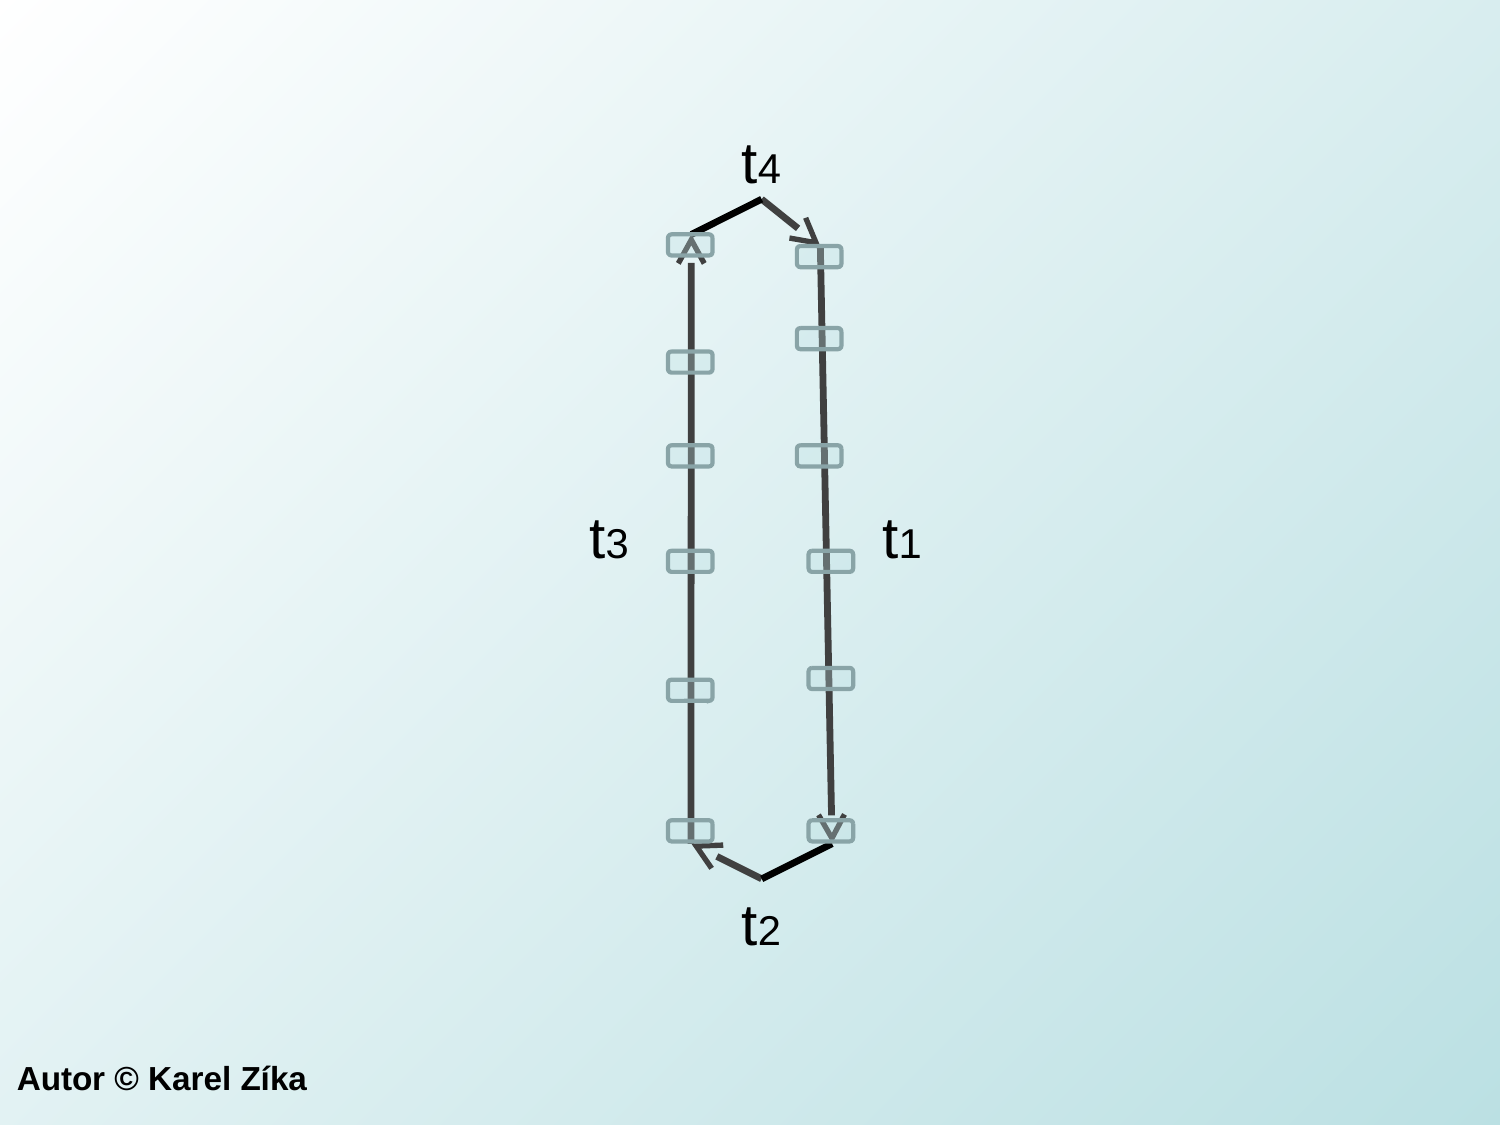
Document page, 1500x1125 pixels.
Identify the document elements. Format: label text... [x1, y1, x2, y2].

text_box [796, 445, 842, 467]
text_box [667, 550, 713, 572]
text_box [808, 667, 854, 690]
text_box t4 [726, 117, 797, 203]
text_box [667, 351, 713, 373]
text_box [667, 445, 713, 467]
text_box [808, 550, 854, 572]
text_box t1 [867, 492, 937, 578]
text_box [796, 246, 842, 268]
text_box [796, 328, 842, 350]
text_box [667, 679, 713, 701]
text_box t2 [726, 878, 797, 965]
text_box [667, 234, 713, 256]
text_box [808, 820, 854, 842]
text_box Autor © Karel Zíka [2, 1049, 323, 1105]
text_box [667, 820, 713, 842]
text_box t3 [574, 492, 644, 578]
